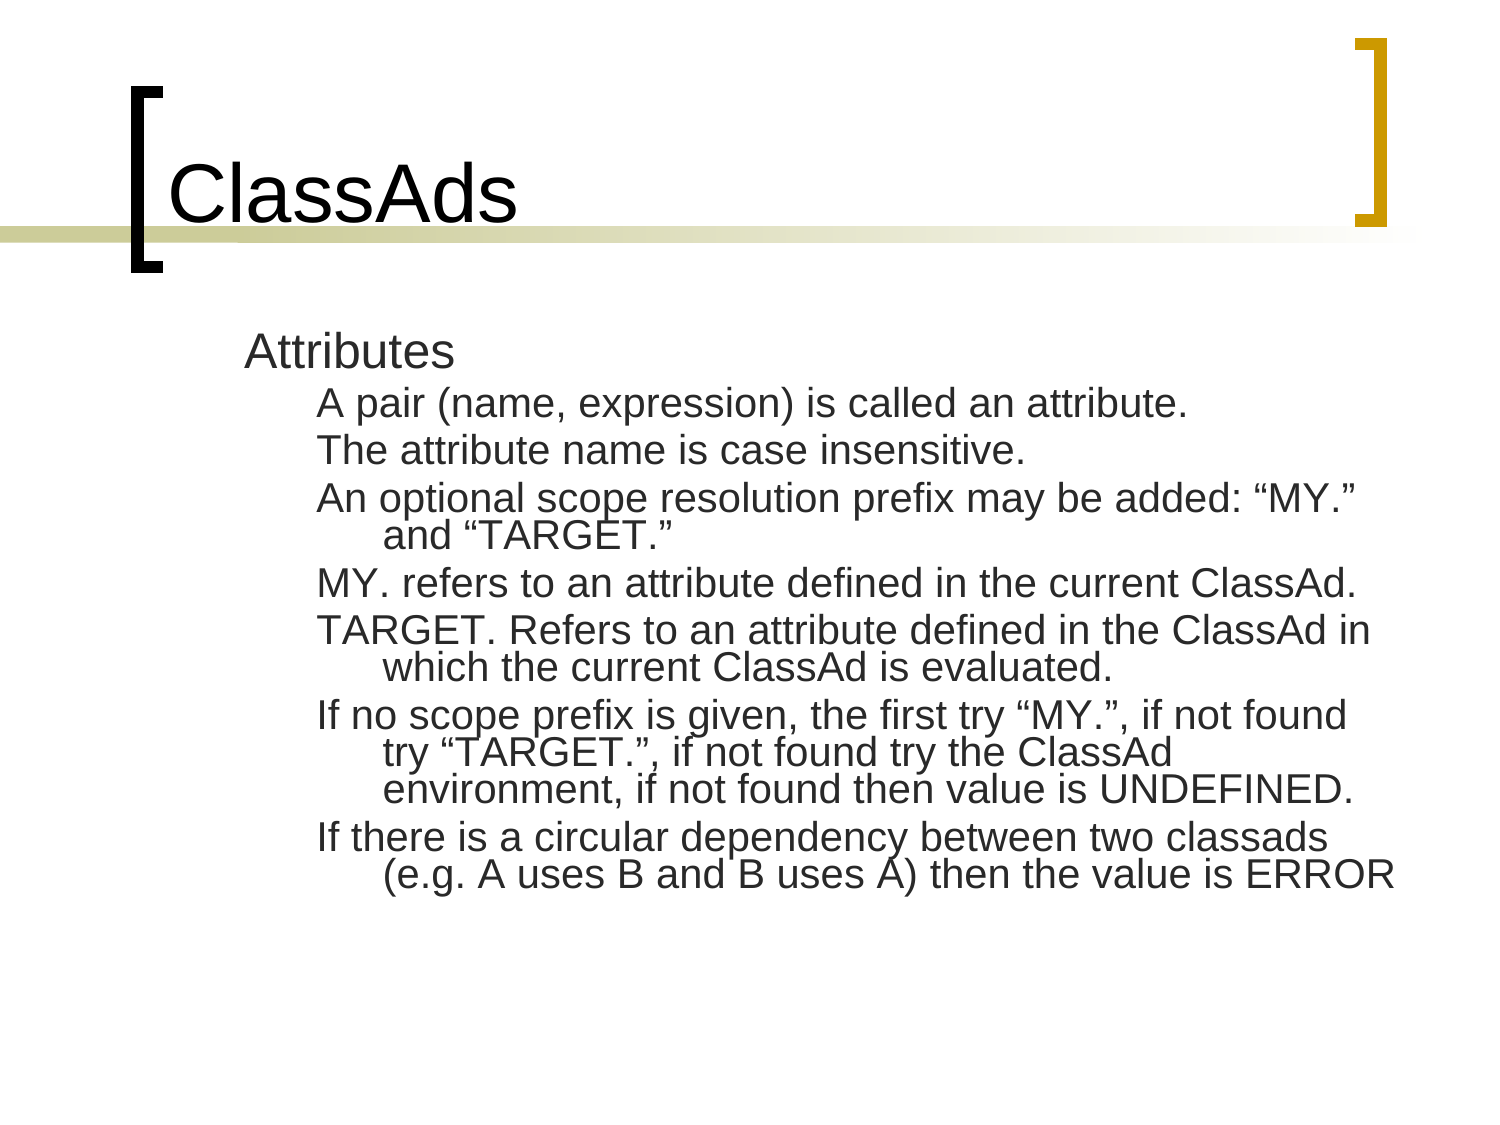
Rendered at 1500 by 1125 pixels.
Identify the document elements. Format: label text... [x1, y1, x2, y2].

title ClassAds [152, 15, 1328, 248]
list Attributes A pair (name, expression) is called an attribute. The attribute name is case insensitive. An optional scope resolution prefix may be added: “MY.” and “TARGET.” MY. refers to an attribute defined in the current ClassAd. TARGET. Refers to an attribute defined in the ClassAd in which the current ClassAd is evaluated. If no scope prefix is given, the first try “MY.”, if not found try “TARGET.”, if not found try the ClassAd environment, if not found then value is UNDEFINED. If there is a circular dependency between two classads (e.g. A uses B and B uses A) then the value is ERROR [155, 324, 1413, 1101]
